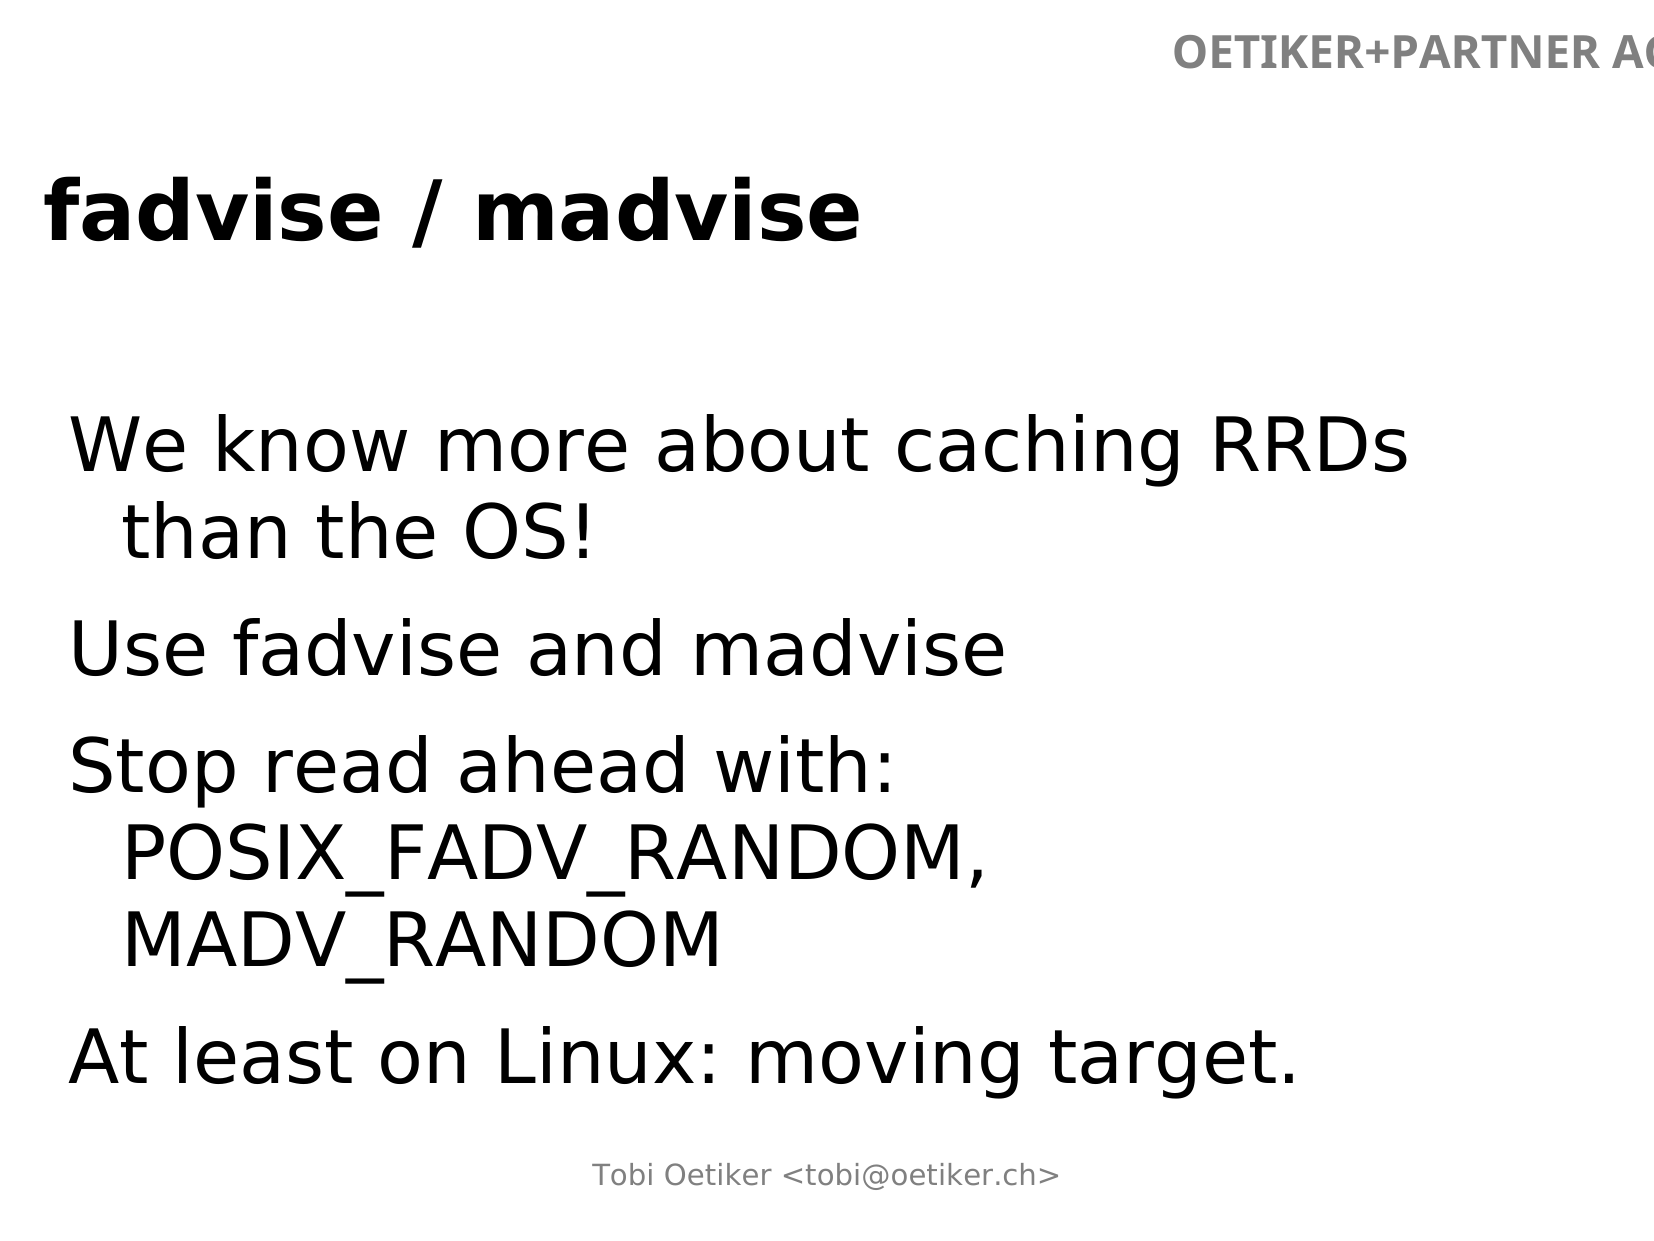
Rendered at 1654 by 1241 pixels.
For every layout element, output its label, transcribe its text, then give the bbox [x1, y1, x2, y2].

title fadvise / madvise [43, 144, 1581, 280]
list We know more about caching RRDs than the OS! Use fadvise and madvise Stop read ahead with: POSIX_FADV_RANDOM, MADV_RANDOM At least on Linux: moving target. [50, 401, 1571, 1102]
